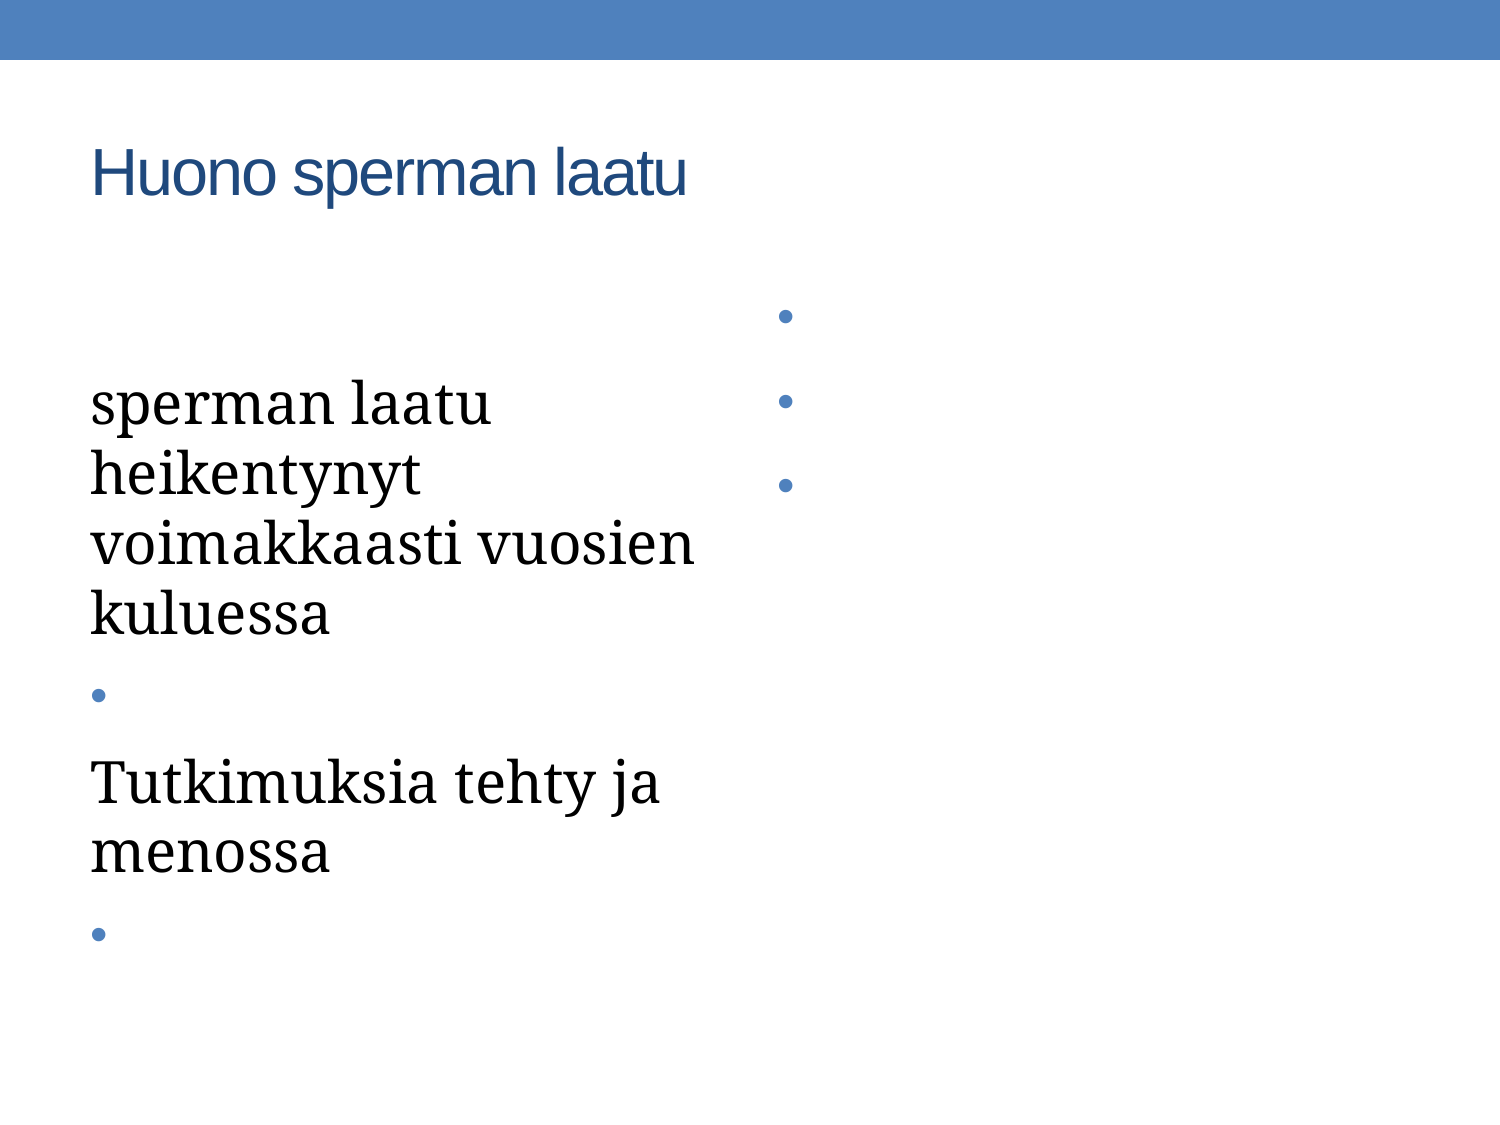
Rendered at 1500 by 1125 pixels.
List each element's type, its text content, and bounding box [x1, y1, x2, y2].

title Huono sperman laatu [75, 87, 1426, 251]
list sperman laatu heikentynyt voimakkaasti vuosien kuluessa Tutkimuksia tehty ja menossa [75, 274, 738, 1049]
list [762, 274, 1426, 1049]
